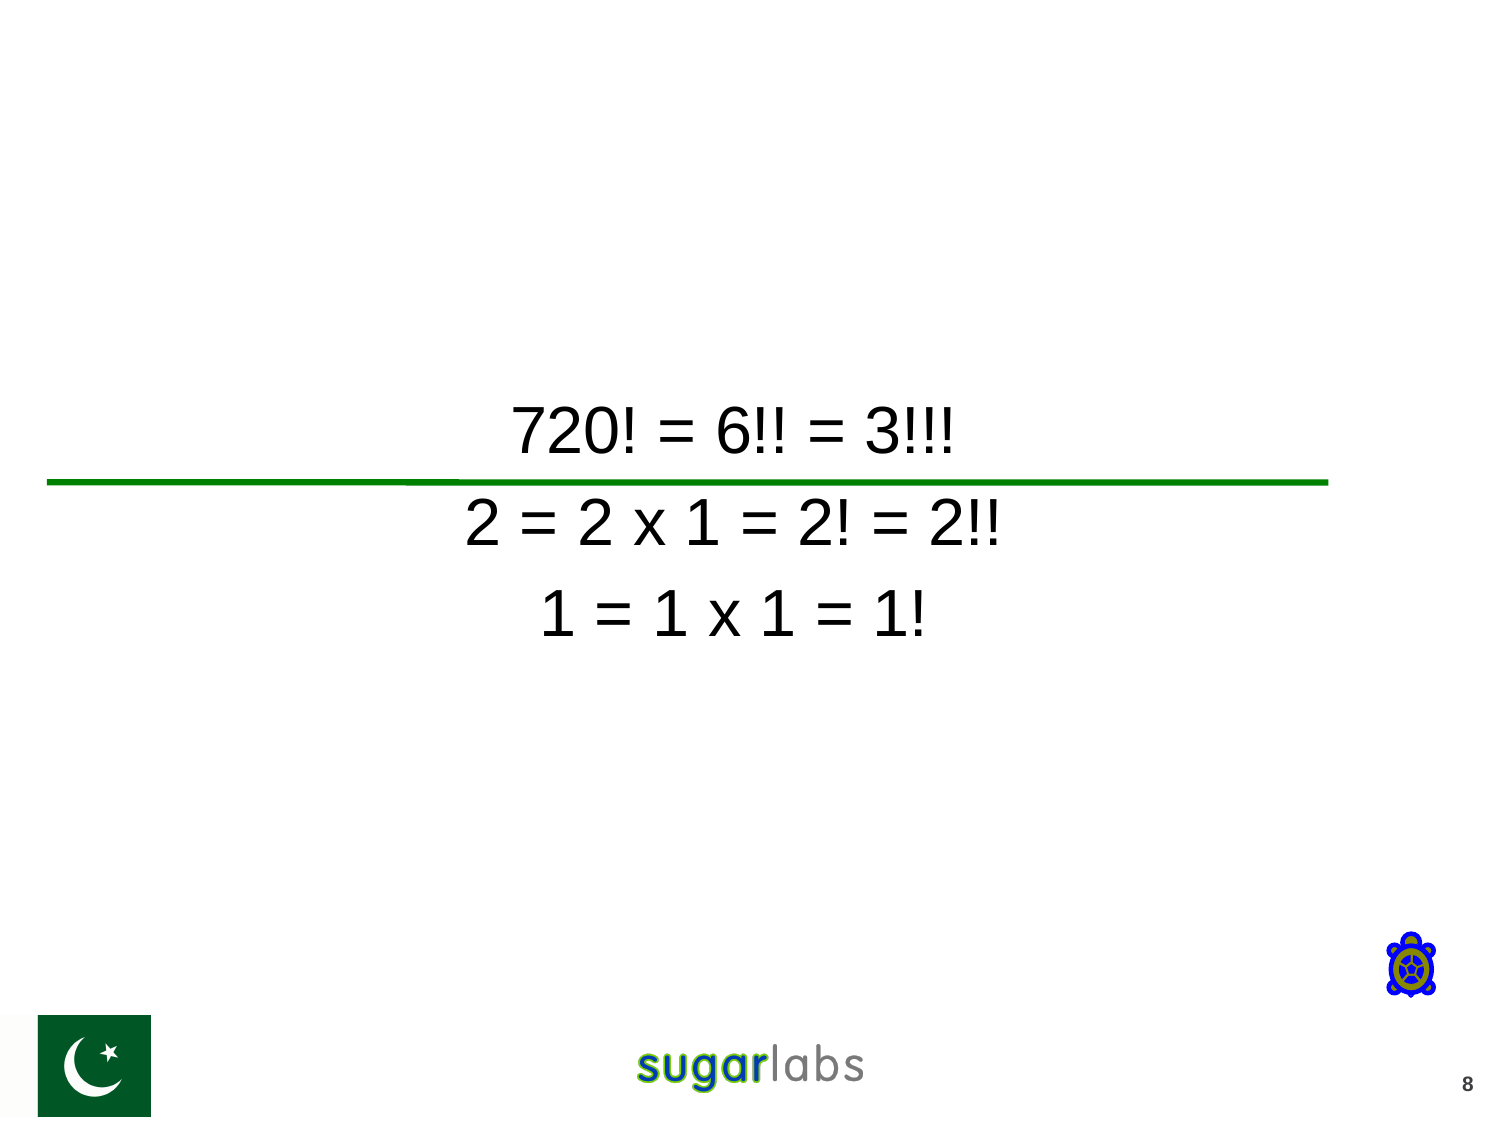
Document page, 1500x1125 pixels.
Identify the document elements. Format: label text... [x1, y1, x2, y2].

picture [0, 1015, 151, 1117]
picture [1375, 929, 1448, 1002]
picture [637, 1044, 863, 1093]
subtitle 720! = 6!! = 3!!! 2 = 2 x 1 = 2! = 2!! 1 = 1 x 1 = 1! [59, 234, 1409, 810]
